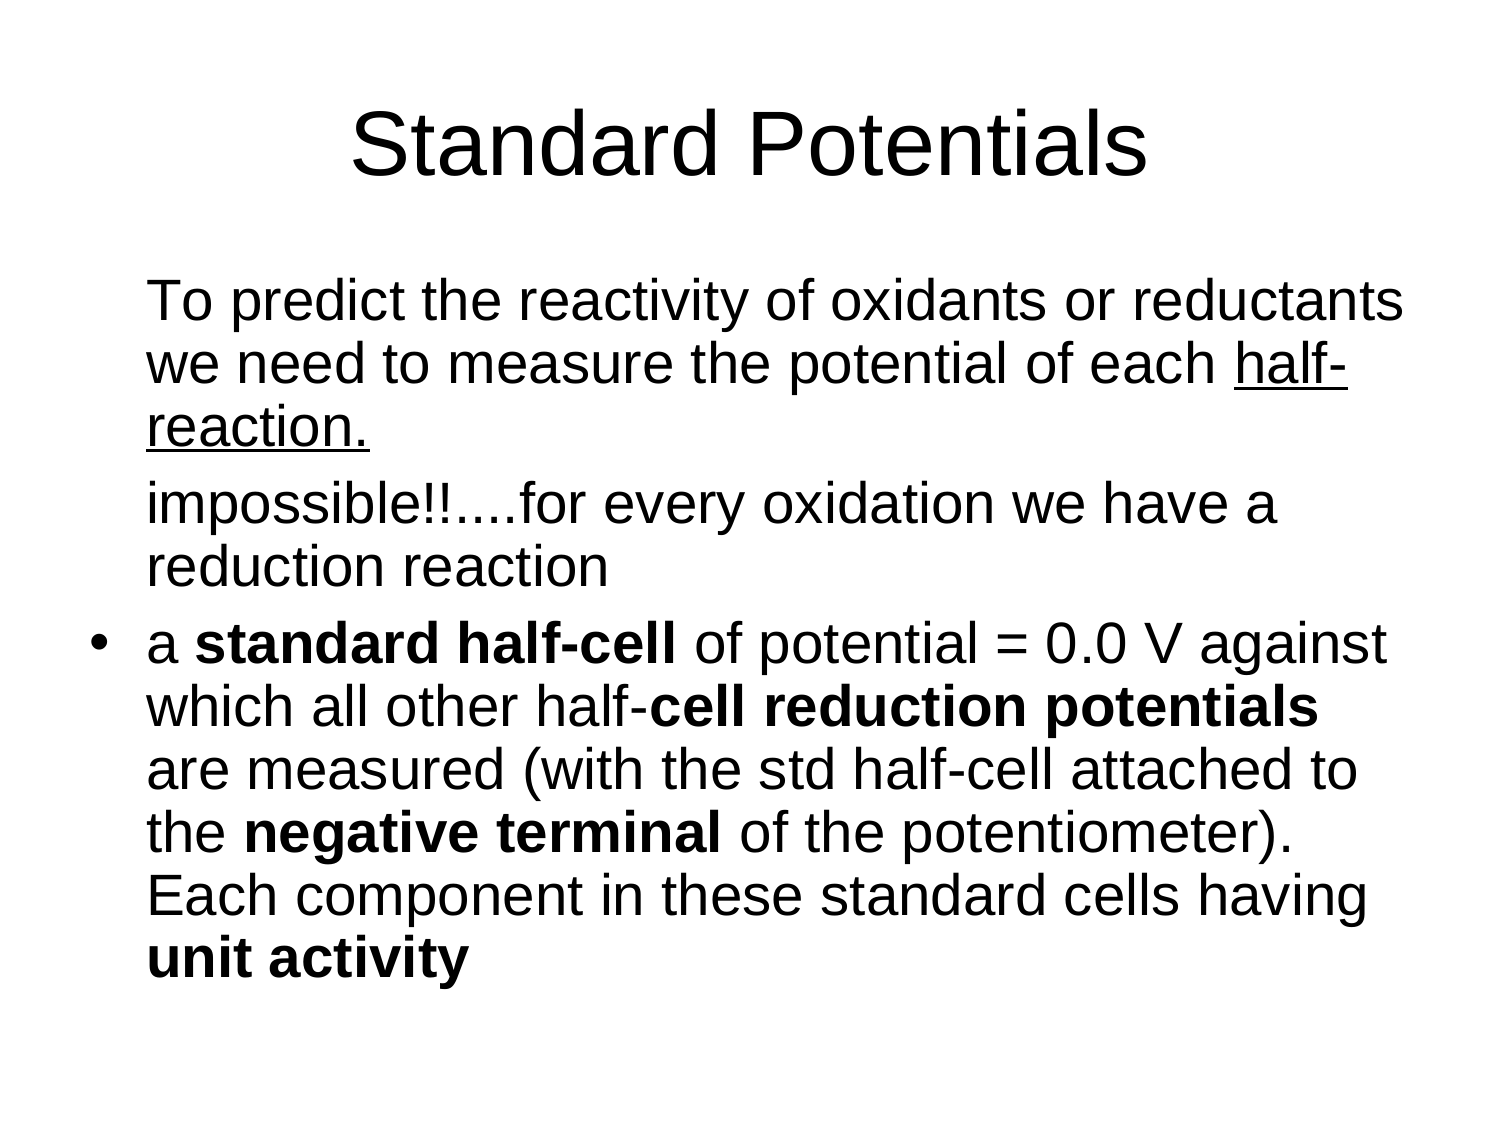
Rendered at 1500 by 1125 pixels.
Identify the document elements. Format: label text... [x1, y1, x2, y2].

list To predict the reactivity of oxidants or reductants we need to measure the potential of each half-reaction. impossible!!....for every oxidation we have a reduction reaction a standard half-cell of potential = 0.0 V against which all other half-cell reduction potentials are measured (with the std half-cell attached to the negative terminal of the potentiometer). Each component in these standard cells having unit activity [75, 262, 1426, 1006]
title Standard Potentials [75, 45, 1426, 233]
